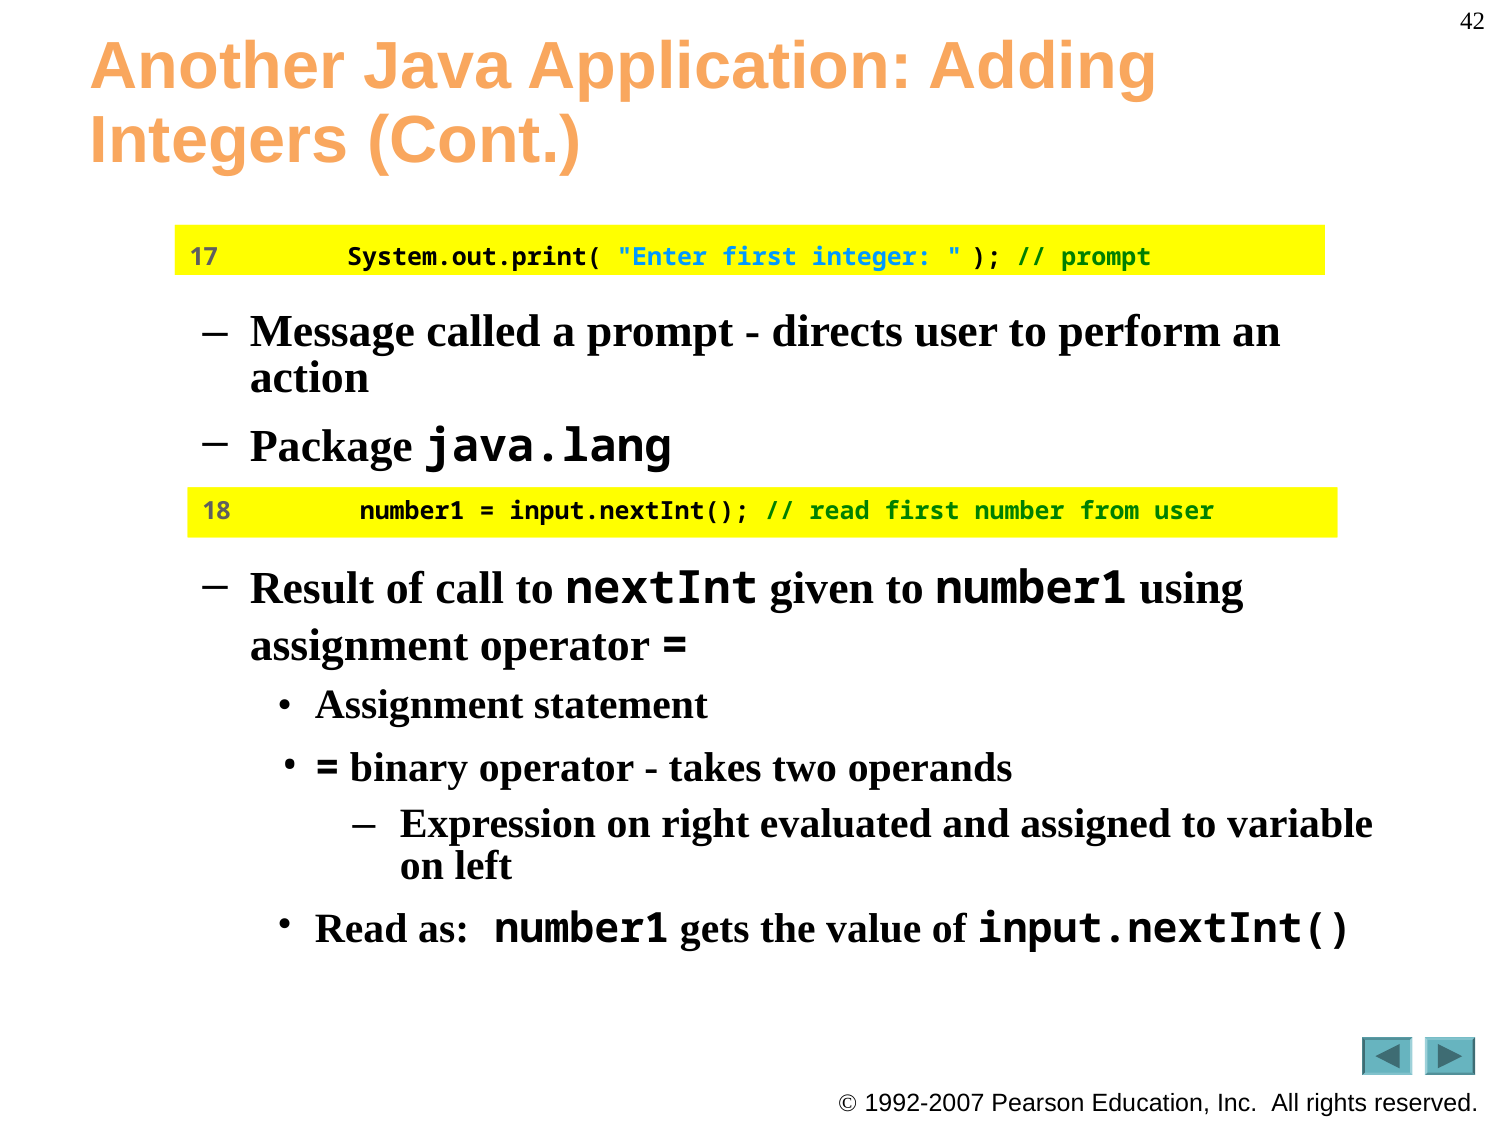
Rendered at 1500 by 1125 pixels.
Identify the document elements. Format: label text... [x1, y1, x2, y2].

text_box 17 System.out.print( "Enter first integer: " ); // prompt [174, 224, 1325, 275]
title Another Java Application: Adding Integers (Cont.) [75, 12, 1426, 201]
list Message called a prompt - directs user to perform an action Package java.lang Result of call to nextInt given to number1 using assignment operator = Assignment statement = binary operator - takes two operands Expression on right evaluated and assigned to variable on left Read as: number1 gets the value of input.nextInt() [112, 220, 1425, 963]
text_box 18 number1 = input.nextInt(); // read first number from user [187, 487, 1338, 538]
